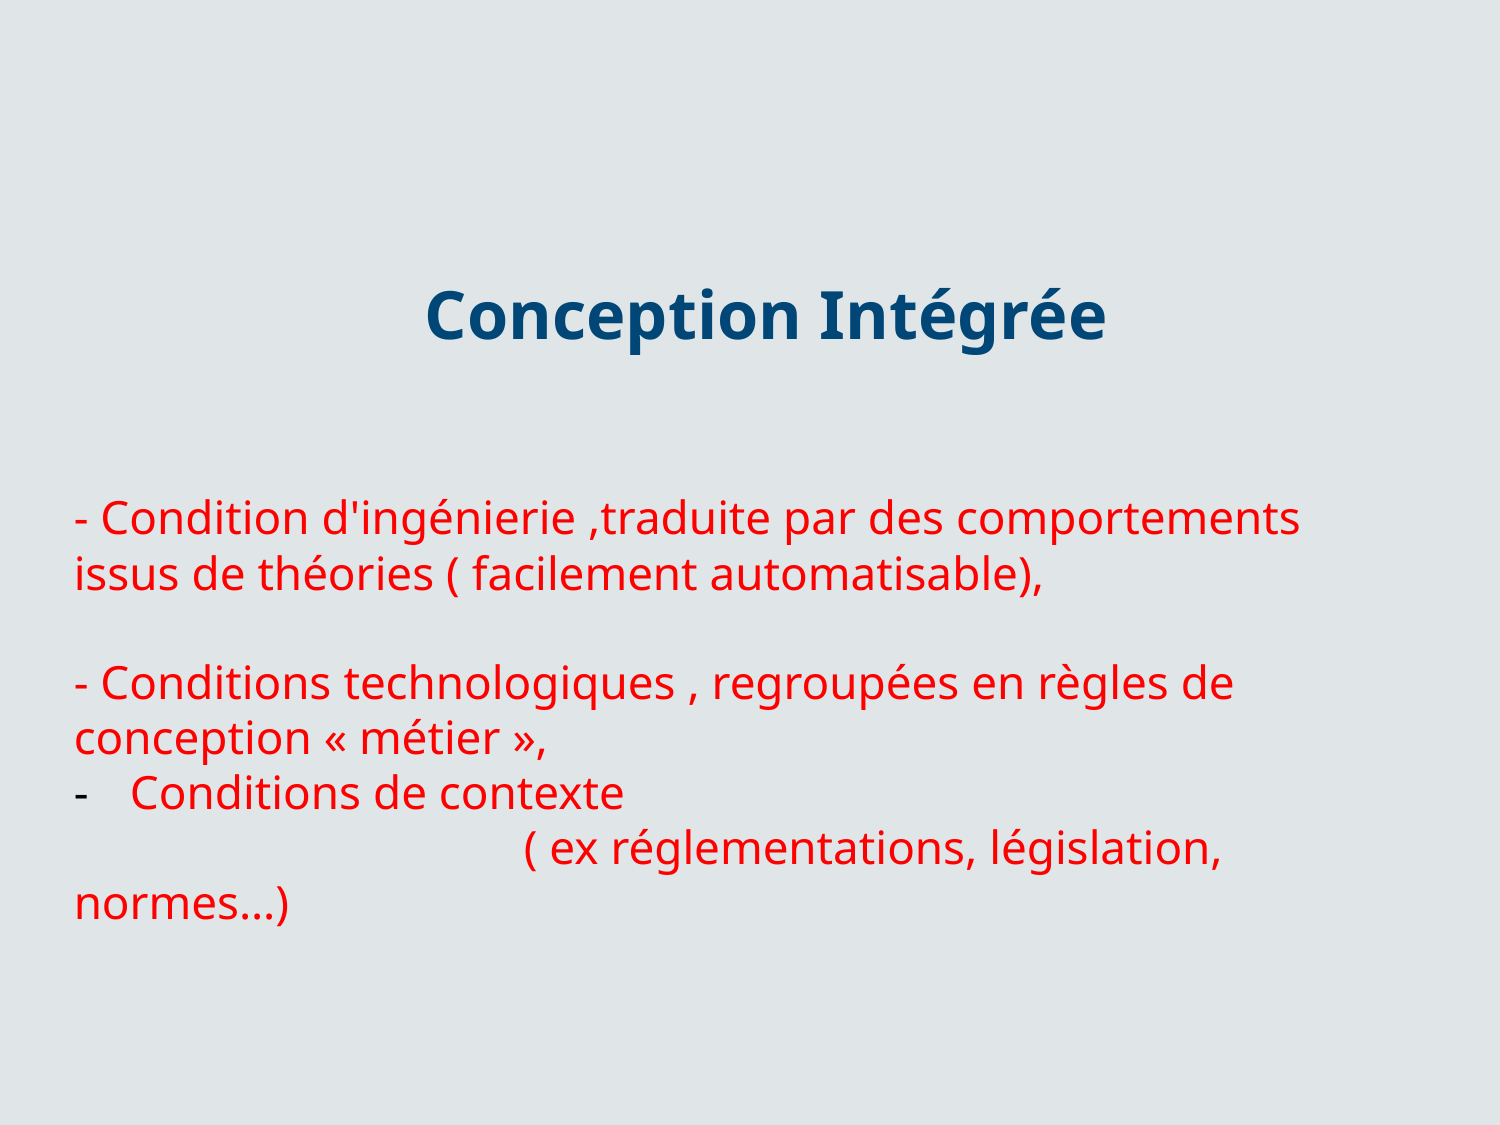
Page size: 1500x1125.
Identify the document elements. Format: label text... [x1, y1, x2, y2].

text_box Conception Intégrée [86, 265, 1447, 362]
text_box - Condition d'ingénierie ,traduite par des comportements issus de théories ( facilement automatisable), - Conditions technologiques , regroupées en règles de conception « métier », Conditions de contexte ( ex réglementations, législation, normes…) [59, 481, 1388, 937]
